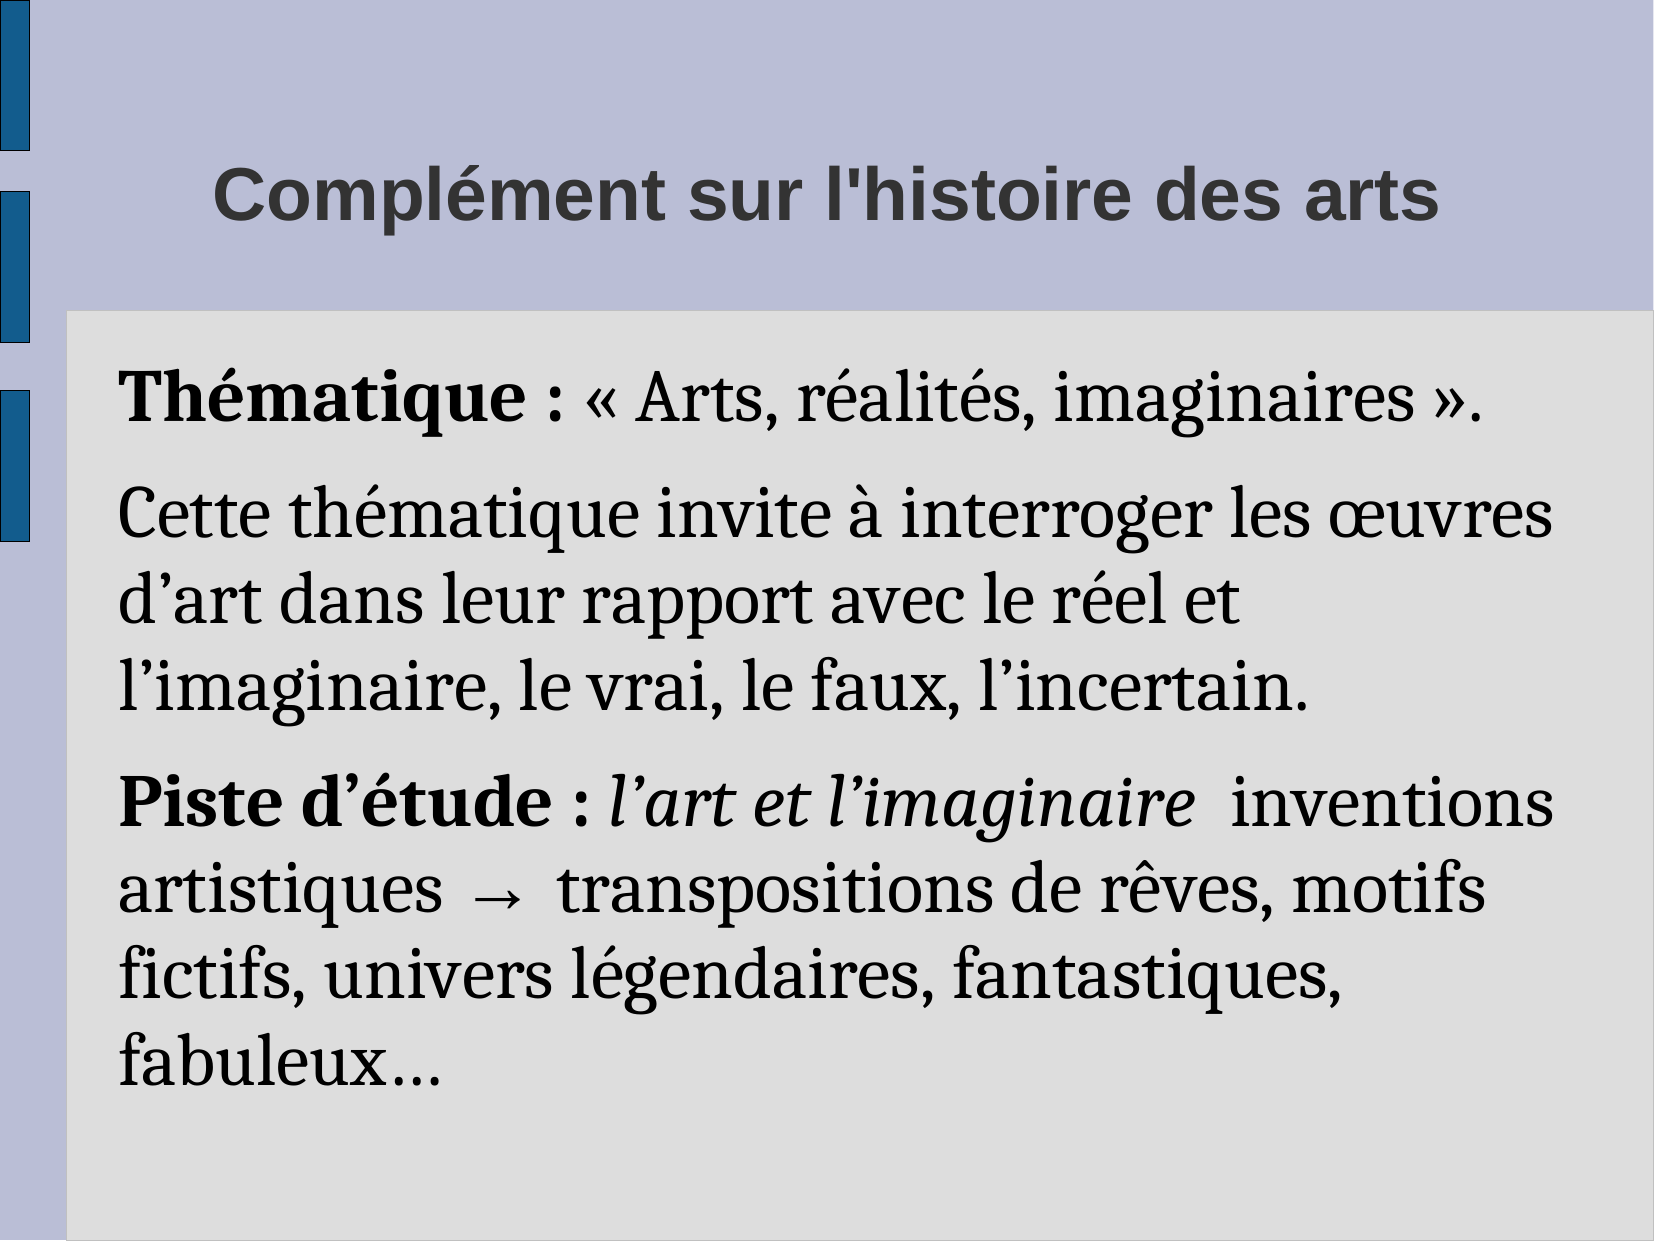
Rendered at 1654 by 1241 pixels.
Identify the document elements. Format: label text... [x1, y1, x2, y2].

list Thématique : « Arts, réalités, imaginaires ». Cette thématique invite à interroger les œuvres d’art dans leur rapport avec le réel et l’imaginaire, le vrai, le faux, l’incertain. Piste d’étude : l’art et l’imaginaire inventions artistiques → transpositions de rêves, motifs fictifs, univers légendaires, fantastiques, fabuleux… [118, 354, 1565, 1136]
title Complément sur l'histoire des arts [121, 91, 1534, 299]
